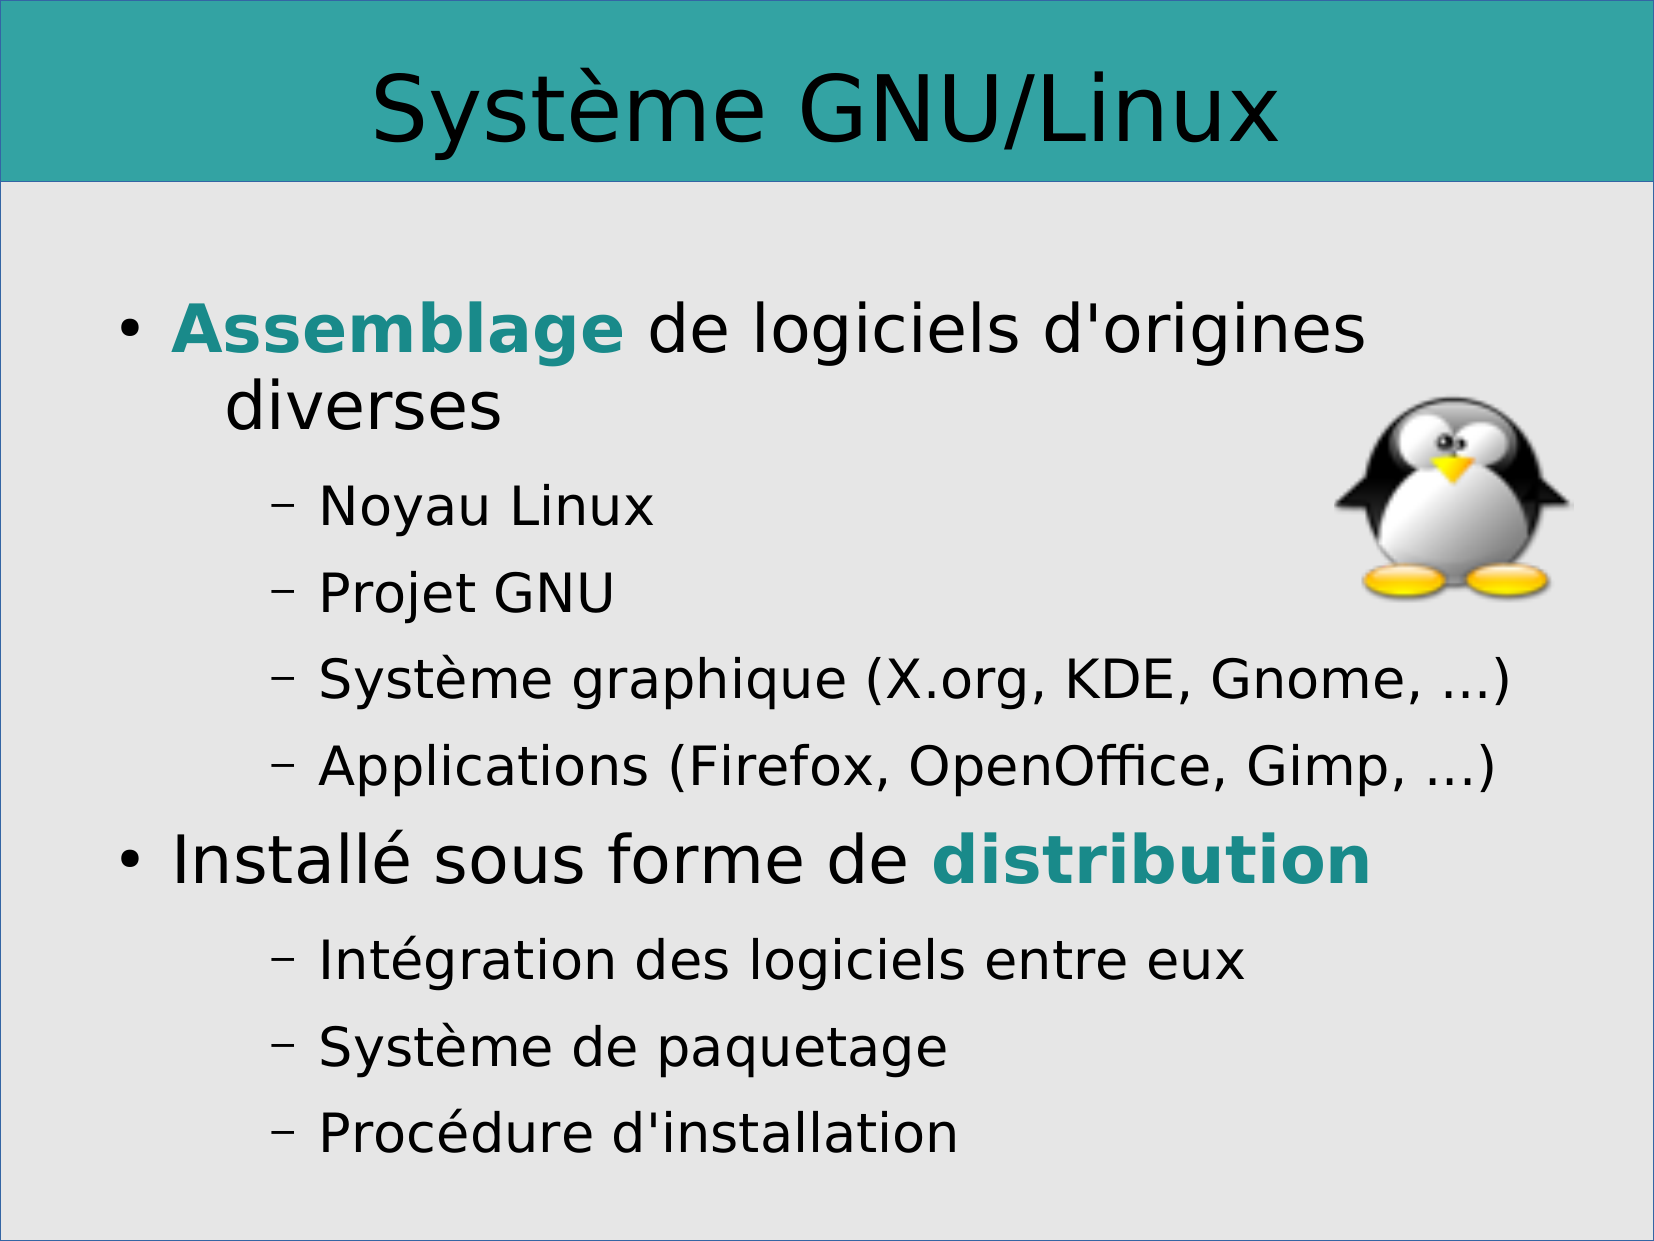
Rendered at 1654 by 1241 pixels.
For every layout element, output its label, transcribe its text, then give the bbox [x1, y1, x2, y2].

list Assemblage de logiciels d'origines diverses Noyau Linux Projet GNU Système graphique (X.org, KDE, Gnome, ...) Applications (Firefox, OpenOffice, Gimp, ...) Installé sous forme de distribution Intégration des logiciels entre eux Système de paquetage Procédure d'installation [82, 290, 1571, 1166]
title Système GNU/Linux [82, 49, 1571, 170]
picture [1334, 385, 1574, 610]
